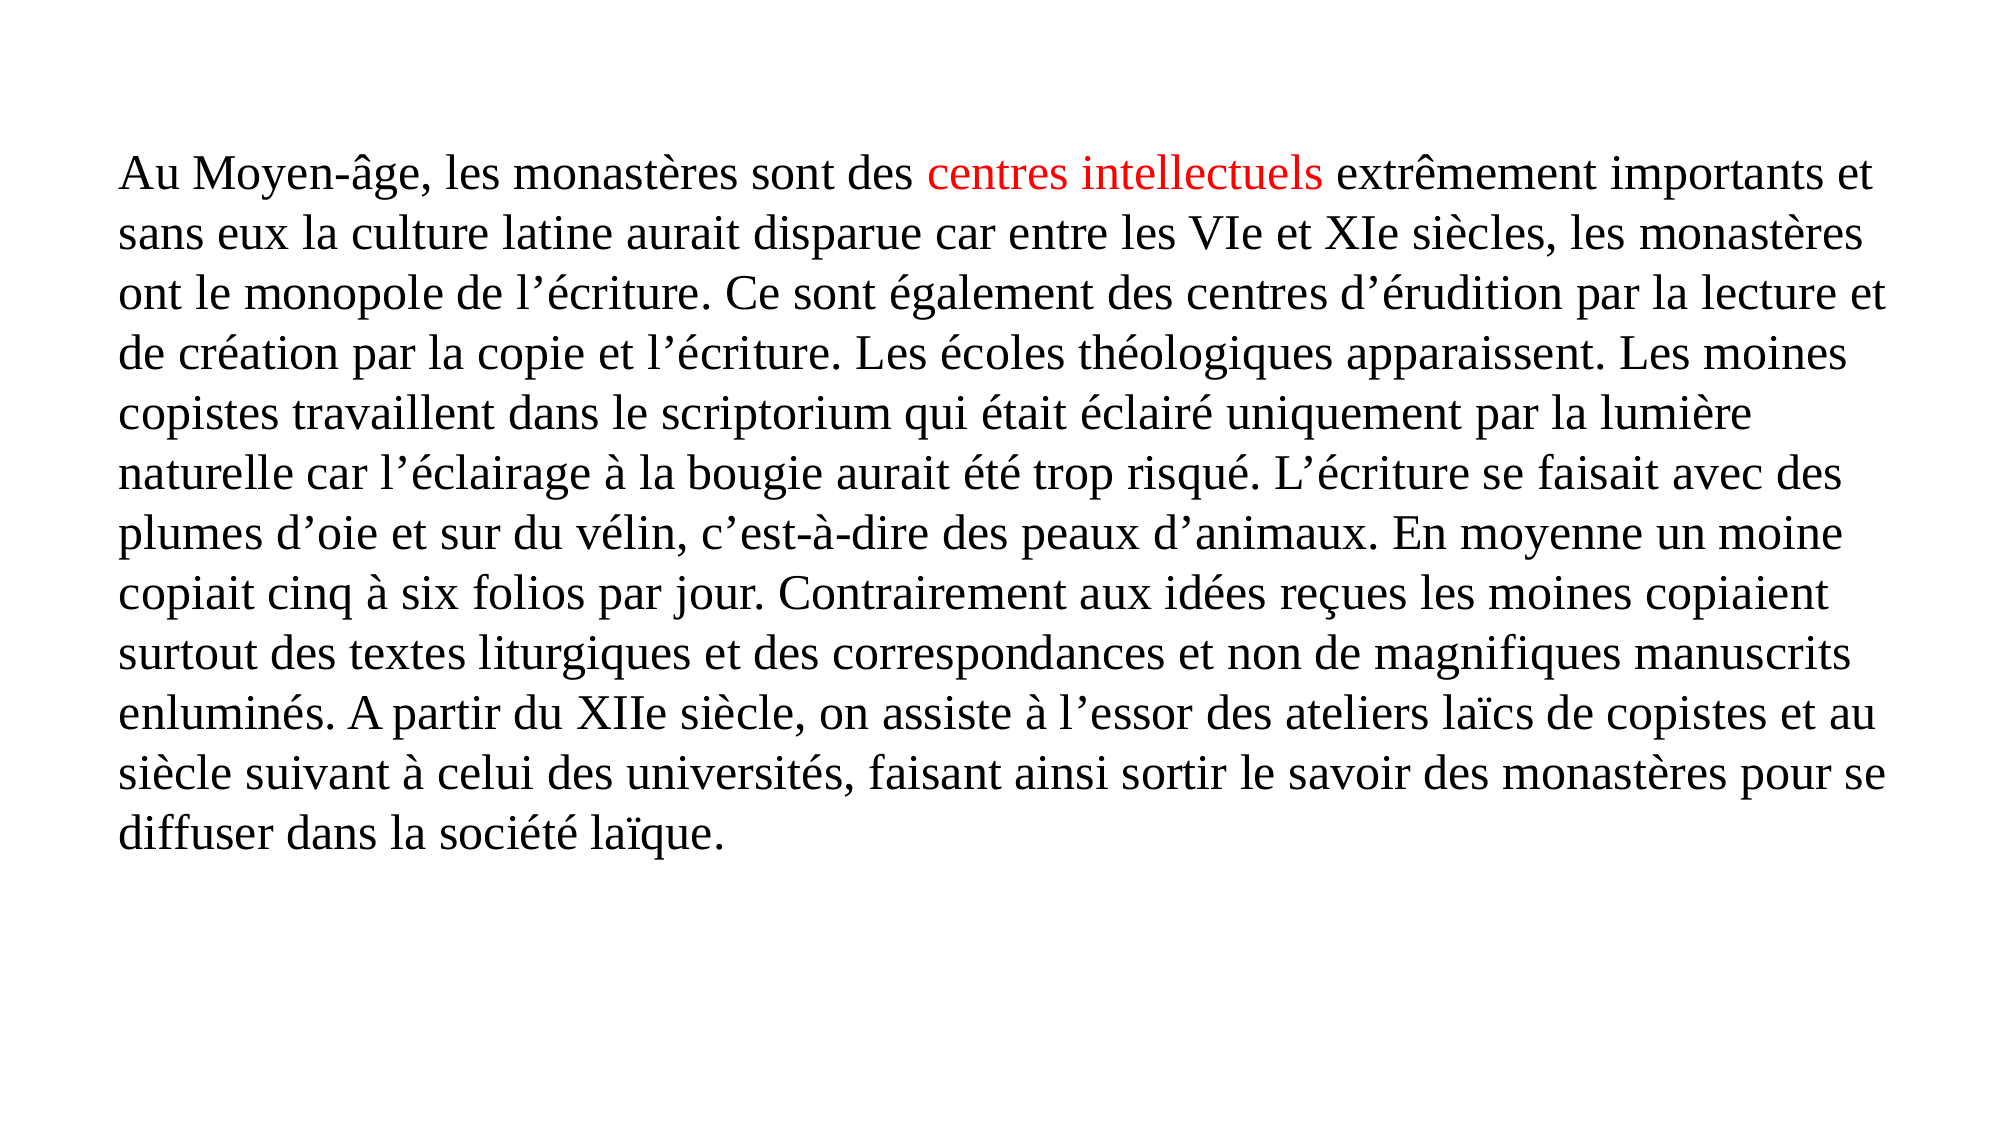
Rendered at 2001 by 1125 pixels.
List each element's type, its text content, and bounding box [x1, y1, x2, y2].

text_box Au Moyen-âge, les monastères sont des centres intellectuels extrêmement importants et sans eux la culture latine aurait disparue car entre les VIe et XIe siècles, les monastères ont le monopole de l’écriture. Ce sont également des centres d’érudition par la lecture et de création par la copie et l’écriture. Les écoles théologiques apparaissent. Les moines copistes travaillent dans le scriptorium qui était éclairé uniquement par la lumière naturelle car l’éclairage à la bougie aurait été trop risqué. L’écriture se faisait avec des plumes d’oie et sur du vélin, c’est-à-dire des peaux d’animaux. En moyenne un moine copiait cinq à six folios par jour. Contrairement aux idées reçues les moines copiaient surtout des textes liturgiques et des correspondances et non de magnifiques manuscrits enluminés. A partir du XIIe siècle, on assiste à l’essor des ateliers laïcs de copistes et au siècle suivant à celui des universités, faisant ainsi sortir le savoir des monastères pour se diffuser dans la société laïque. [103, 131, 1907, 875]
